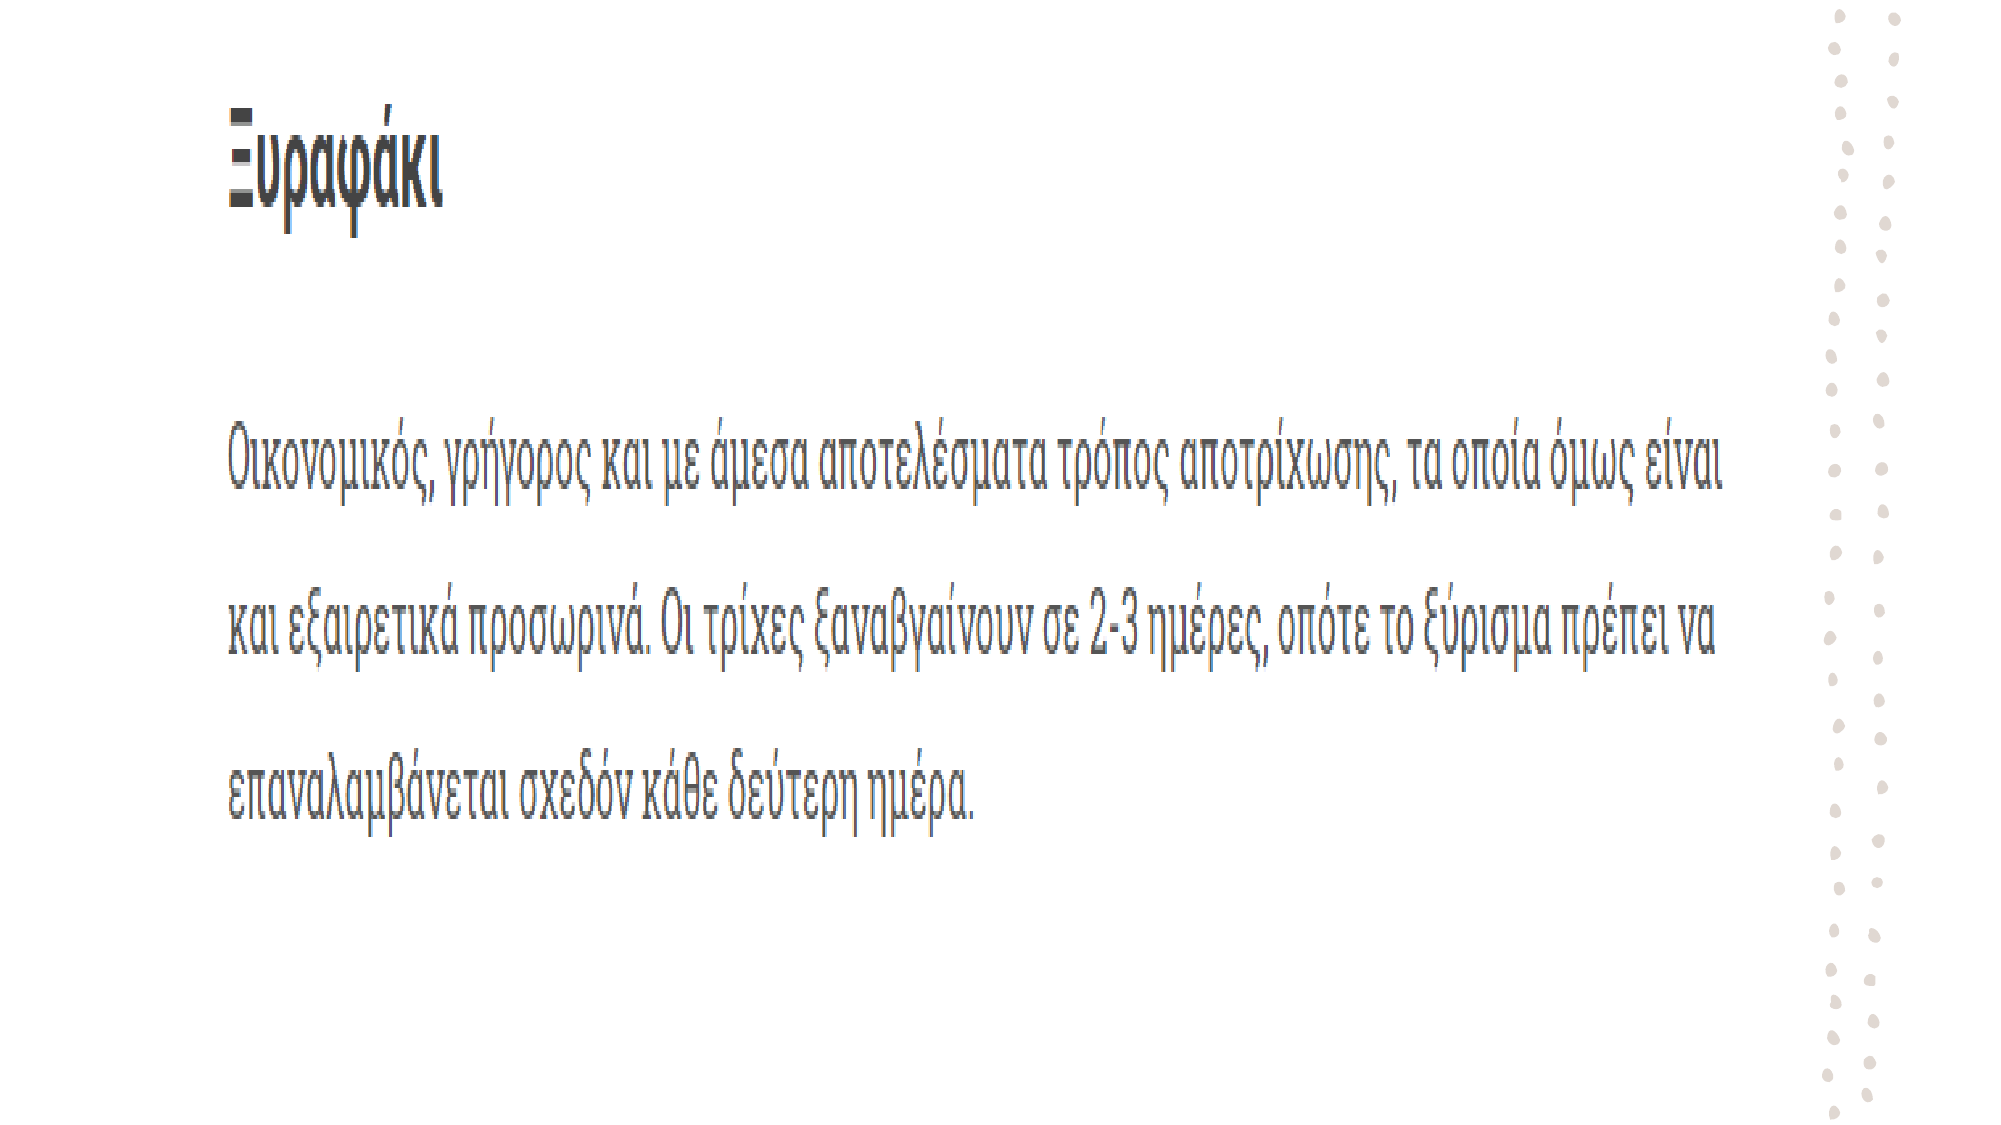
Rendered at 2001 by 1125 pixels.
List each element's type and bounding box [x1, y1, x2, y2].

picture [175, 82, 1756, 896]
